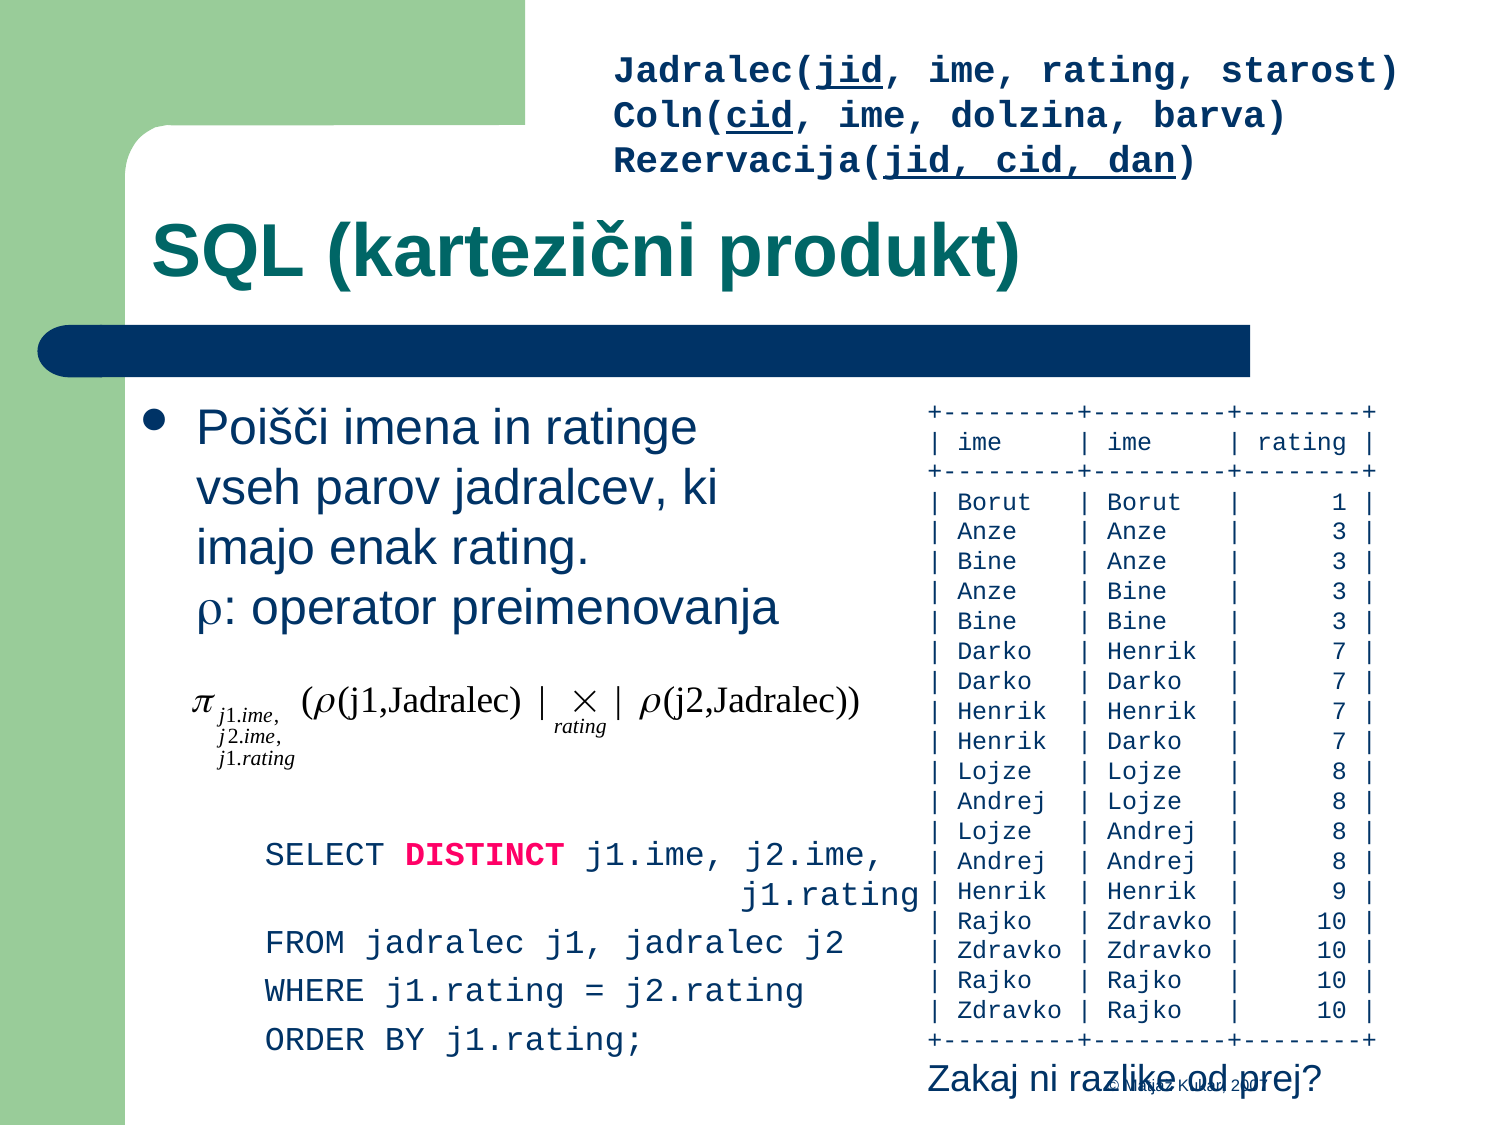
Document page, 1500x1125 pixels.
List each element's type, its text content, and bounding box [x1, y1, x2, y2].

list SELECT DISTINCT j1.ime, j2.ime, j1.rating FROM jadralec j1, jadralec j2 WHERE j1.rating = j2.rating ORDER BY j1.rating; [174, 824, 912, 1088]
text_box Jadralec(jid, ime, rating, starost) Coln(cid, ime, dolzina, barva) Rezervacija(jid, cid, dan) [523, 37, 1416, 188]
text_box +---------+---------+--------+ | ime | ime | rating | +---------+---------+--------+ | Borut | Borut | 1 | | Anze | Anze | 3 | | Bine | Anze | 3 | | Anze | Bine | 3 | | Bine | Bine | 3 | | Darko | Henrik | 7 | | Darko | Darko | 7 | | Henrik | Henrik | 7 | | Henrik | Darko | 7 | | Lojze | Lojze | 8 | | Andrej | Lojze | 8 | | Lojze | Andrej | 8 | | Andrej | Andrej | 8 | | Henrik | Henrik | 9 | | Rajko | Zdravko | 10 | | Zdravko | Zdravko | 10 | | Rajko | Rajko | 10 | | Zdravko | Rajko | 10 | +---------+---------+--------+ Zakaj ni razlike od prej? [912, 387, 1426, 1107]
list Poišči imena in ratinge vseh parov jadralcev, ki imajo enak rating. : operator preimenovanja [125, 387, 801, 1078]
title SQL (kartezični produkt) [136, 136, 1414, 301]
chart [187, 675, 868, 778]
